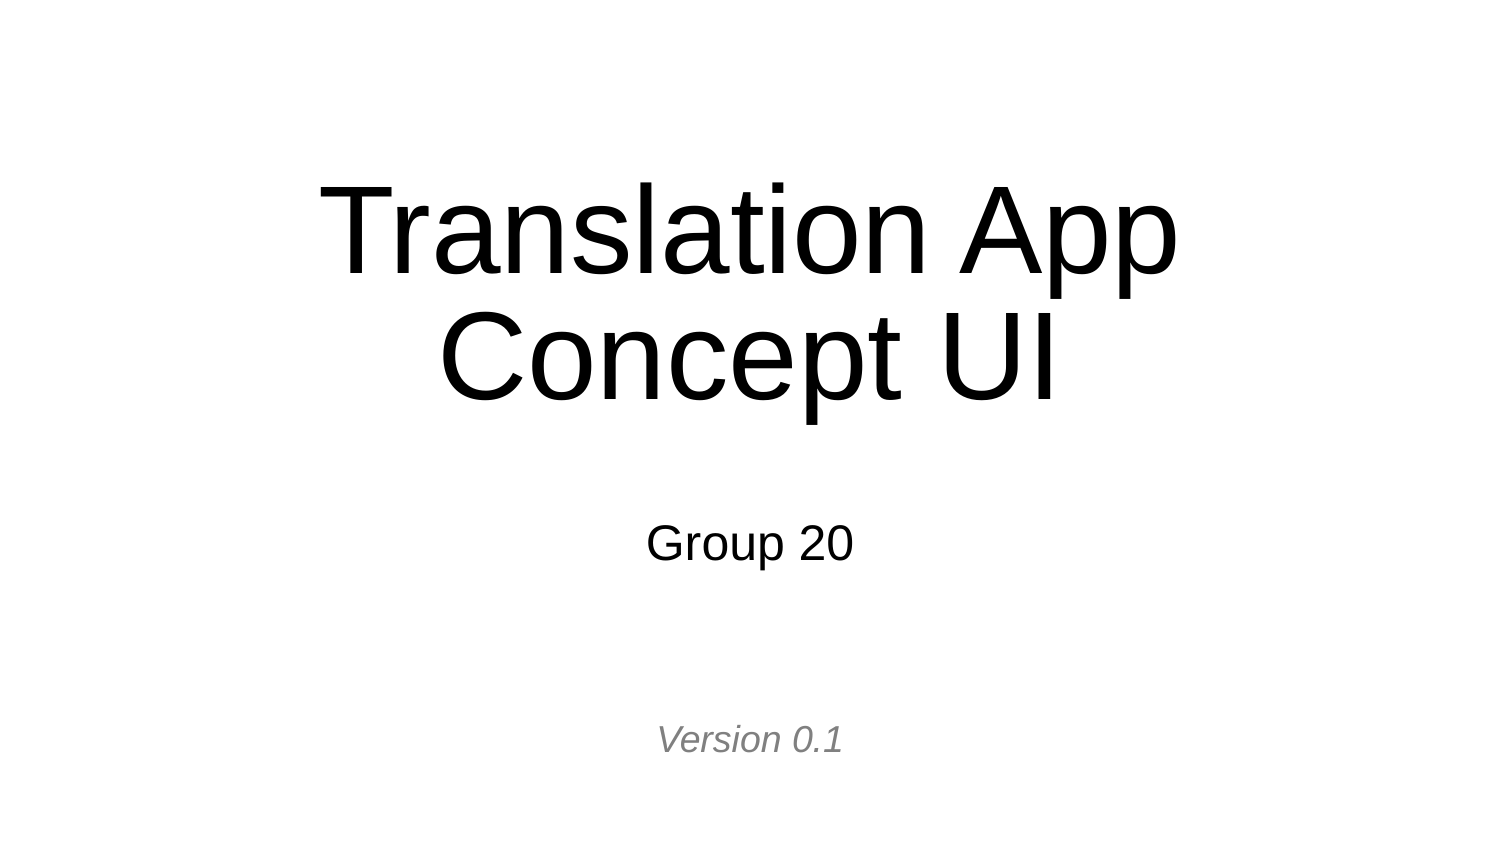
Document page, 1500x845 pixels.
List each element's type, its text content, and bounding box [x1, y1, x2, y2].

text_box Version 0.1 [637, 710, 863, 768]
title Translation App Concept UI [187, 138, 1313, 433]
subtitle Group 20 [187, 443, 1313, 648]
